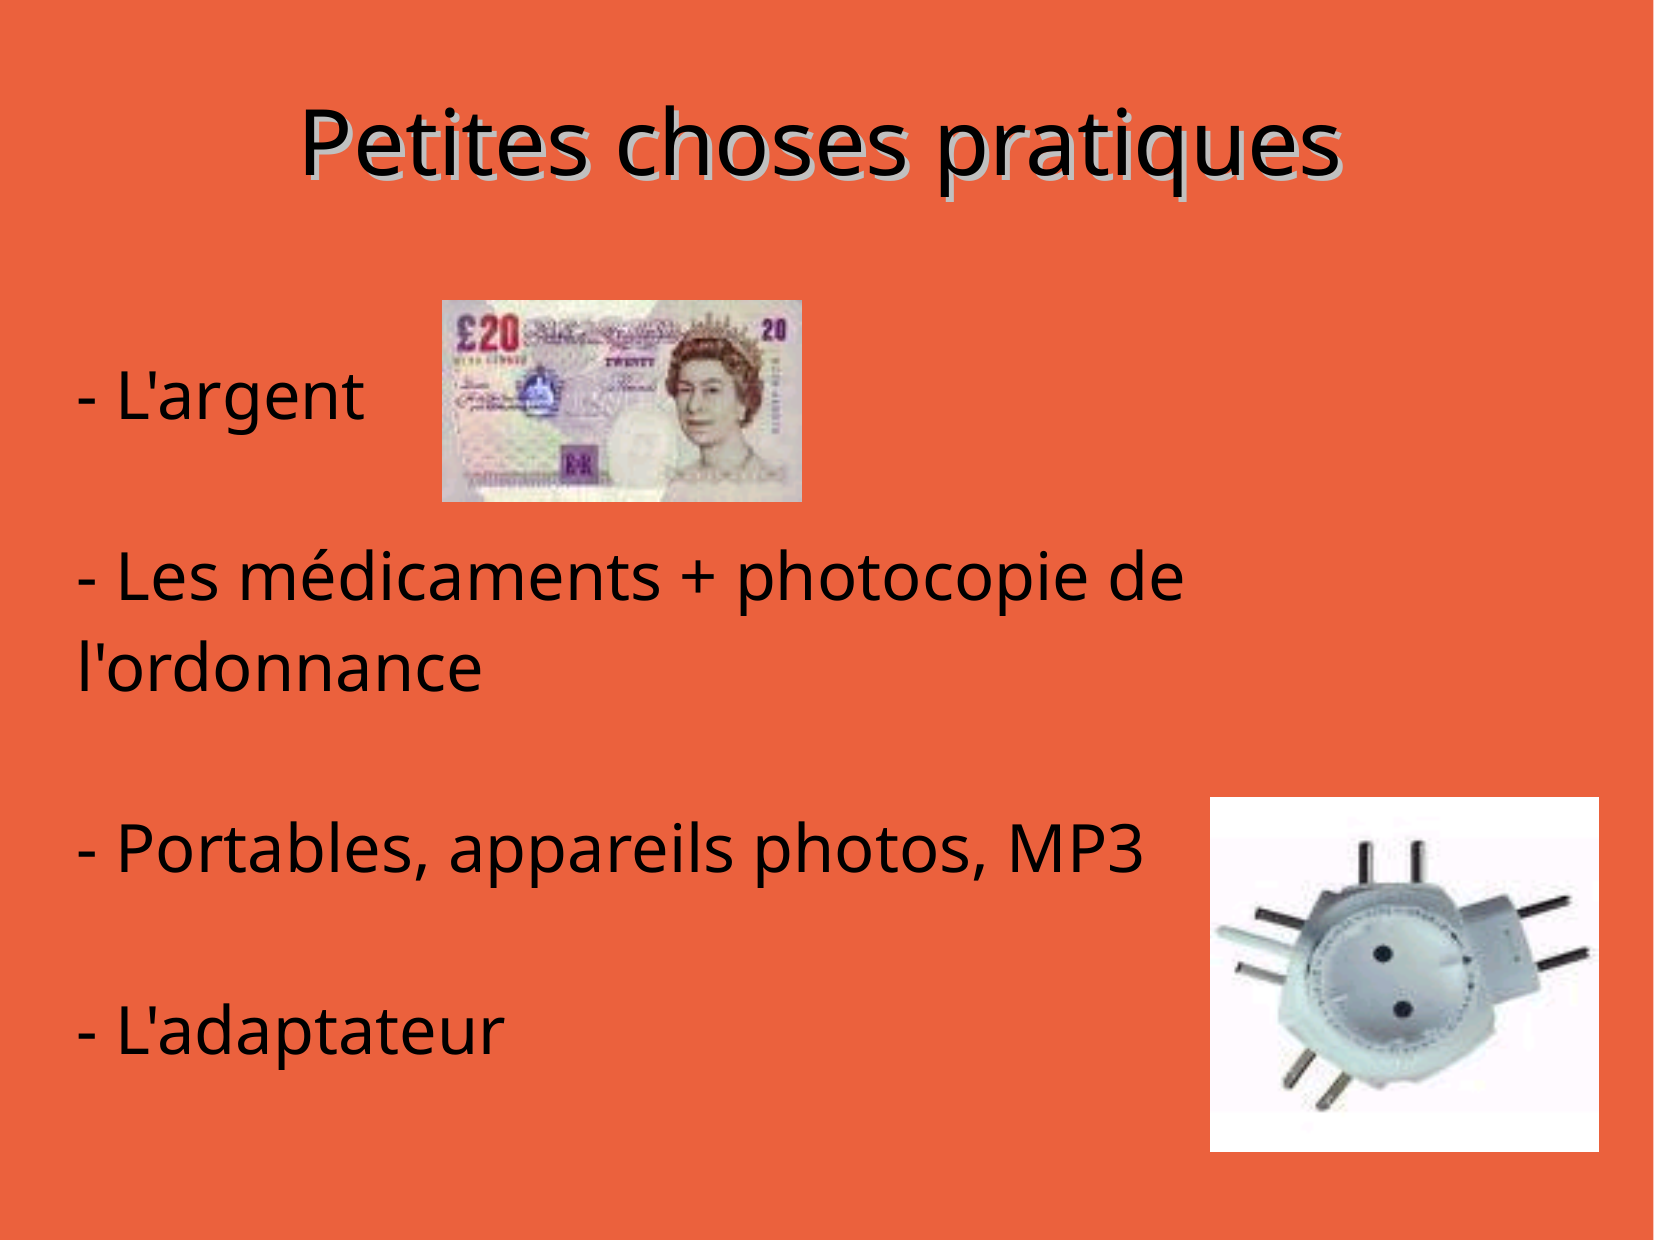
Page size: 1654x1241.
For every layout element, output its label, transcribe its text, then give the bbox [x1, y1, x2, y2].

title Petites choses pratiques [76, 43, 1565, 237]
text_box - L'argent - Les médicaments + photocopie de l'ordonnance - Portables, appareils photos, MP3 - L'adaptateur [76, 338, 1565, 1233]
picture [442, 300, 802, 502]
picture [1210, 797, 1599, 1152]
